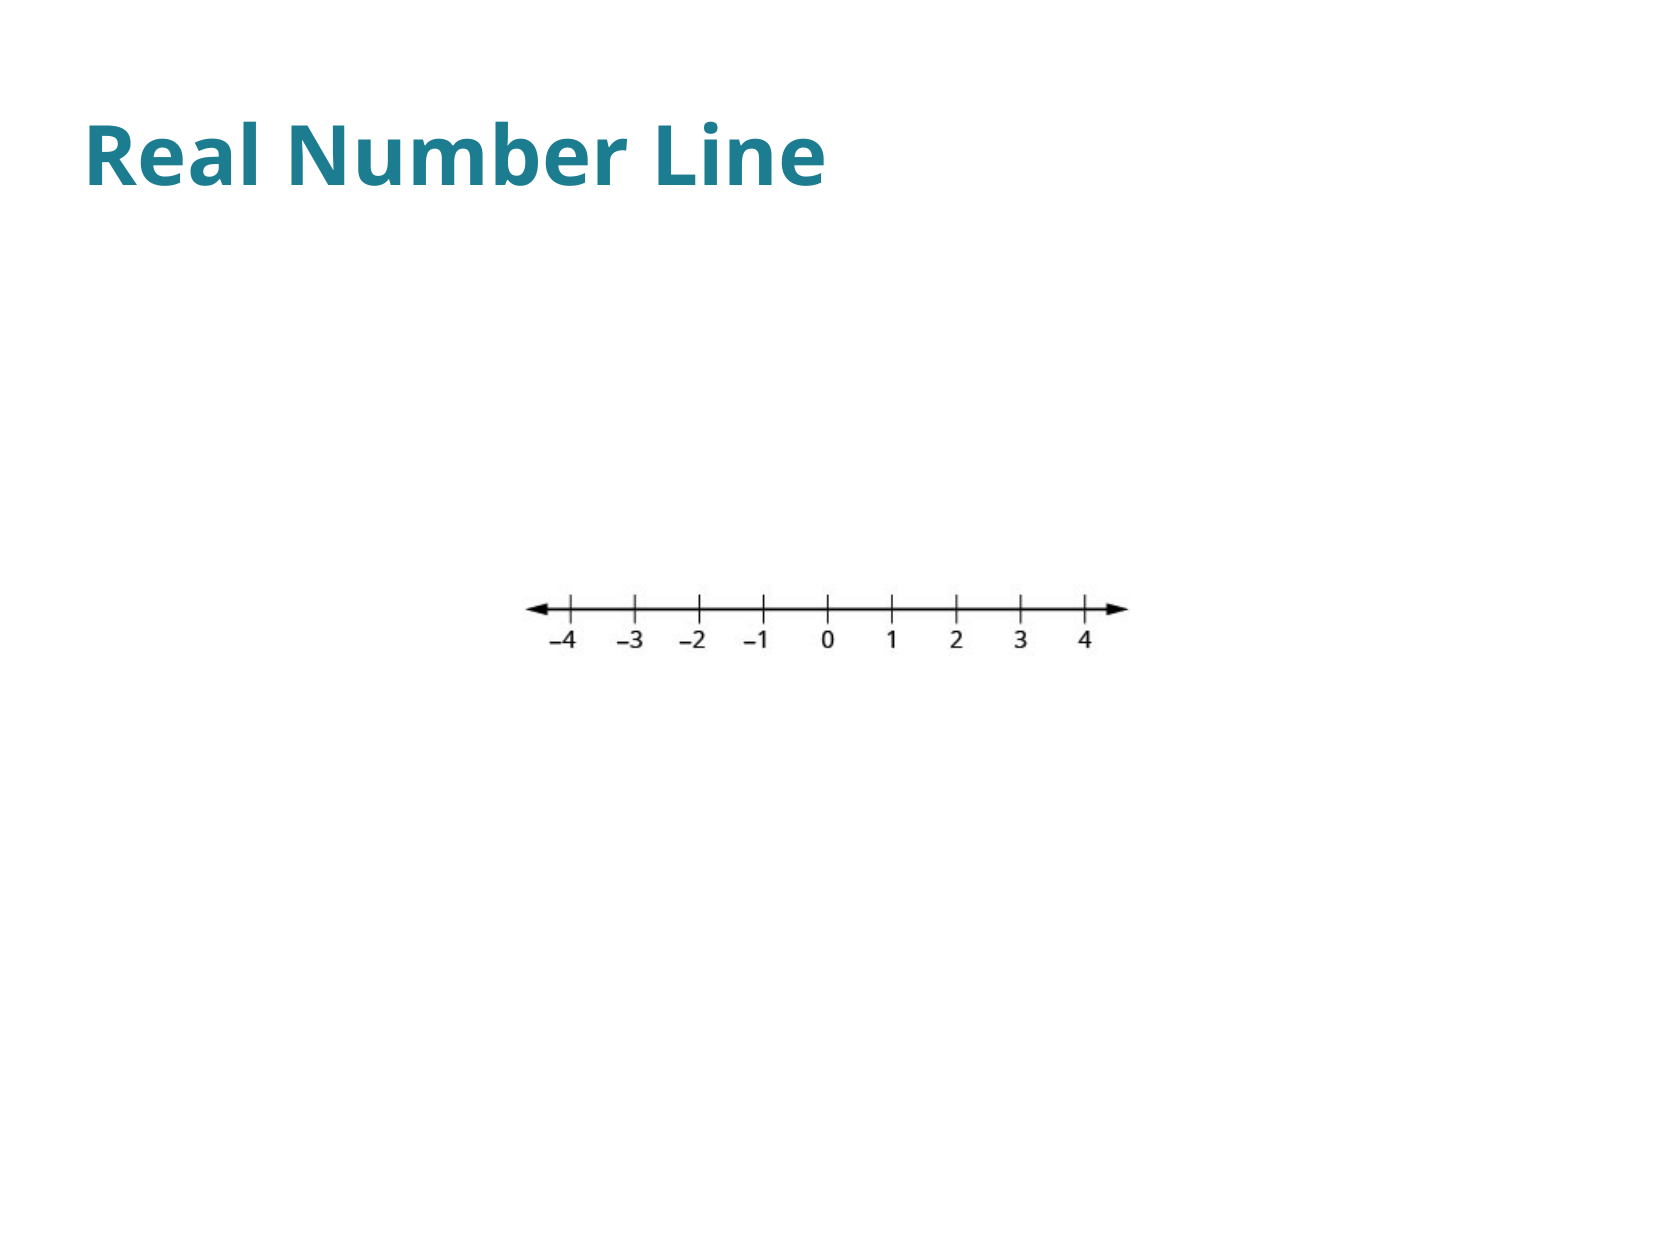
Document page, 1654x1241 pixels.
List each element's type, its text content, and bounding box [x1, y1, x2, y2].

picture [522, 584, 1131, 656]
title Real Number Line [82, 49, 1571, 257]
